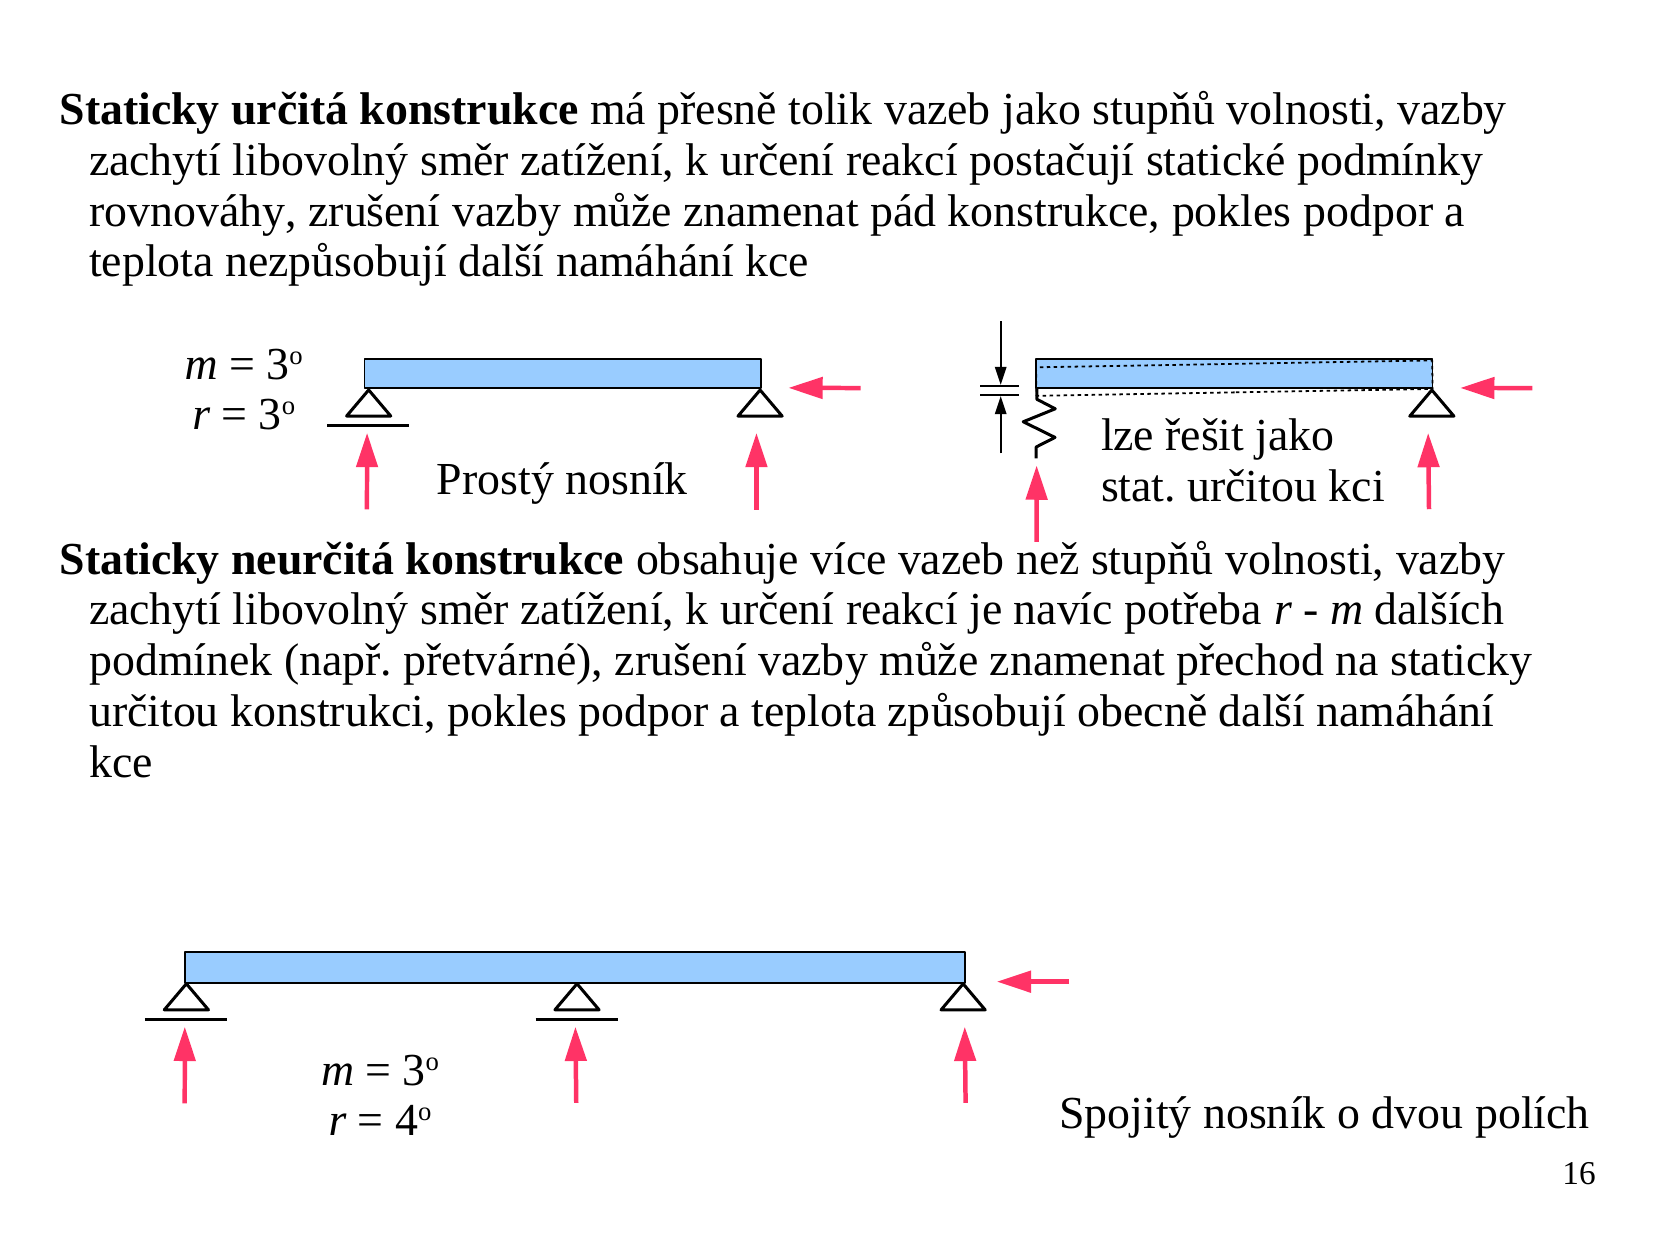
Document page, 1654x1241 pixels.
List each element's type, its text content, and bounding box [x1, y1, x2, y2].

text_box [185, 951, 965, 983]
text_box [1036, 359, 1433, 388]
list Staticky určitá konstrukce má přesně tolik vazeb jako stupňů volnosti, vazby zachytí libovolný směr zatížení, k určení reakcí postačují statické podmínky rovnováhy, zrušení vazby může znamenat pád konstrukce, pokles podpor a teplota nezpůsobují další namáhání kce Staticky neurčitá konstrukce obsahuje více vazeb než stupňů volnosti, vazby zachytí libovolný směr zatížení, k určení reakcí je navíc potřeba r - m dalších podmínek (např. přetvárné), zrušení vazby může znamenat přechod na staticky určitou konstrukci, pokles podpor a teplota způsobují obecně další namáhání kce [59, 83, 1548, 967]
text_box m = 3o r = 3o [93, 331, 395, 458]
text_box [395, 359, 761, 388]
text_box Prostý nosník [422, 446, 714, 517]
text_box lze řešit jako stat. určitou kci [1086, 402, 1423, 529]
text_box Spojitý nosník o dvou polích [1044, 1080, 1623, 1152]
text_box m = 3o r = 4o [229, 1036, 531, 1163]
